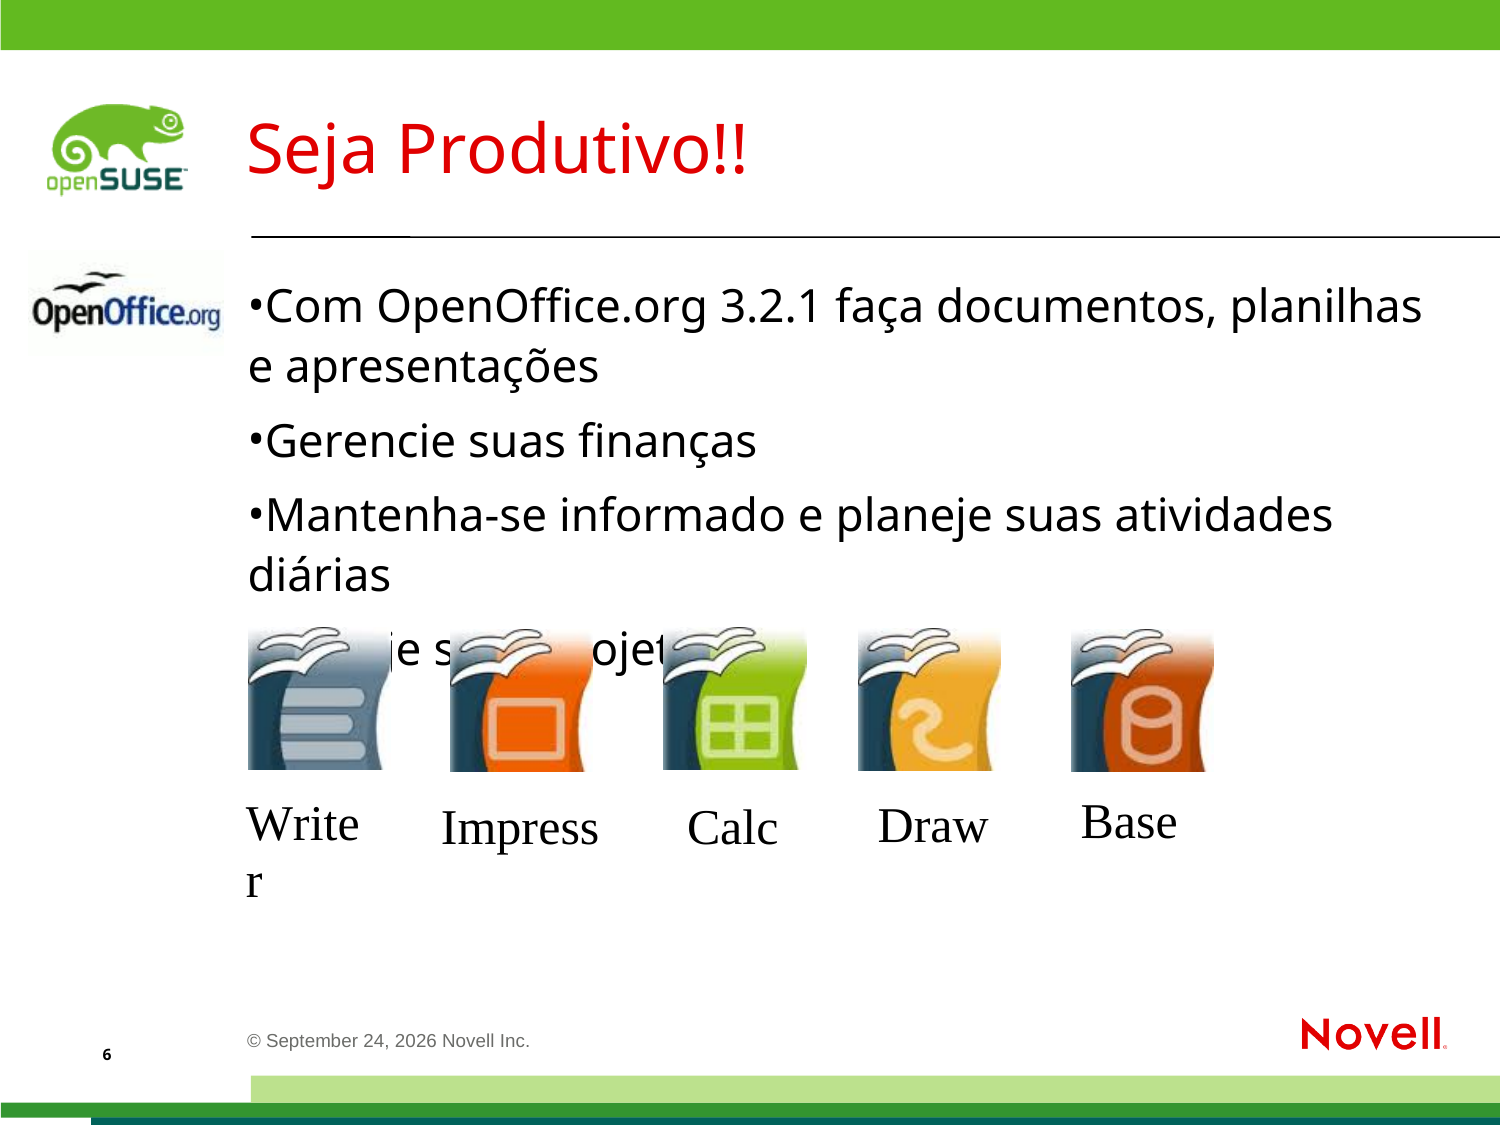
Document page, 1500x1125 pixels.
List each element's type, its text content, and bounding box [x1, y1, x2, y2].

picture [28, 250, 224, 356]
picture [450, 629, 593, 772]
picture [663, 627, 807, 770]
text_box Writer [245, 792, 377, 849]
text_box Base [1080, 791, 1179, 847]
text_box Calc [687, 797, 779, 853]
text_box Draw [877, 794, 989, 851]
picture [1295, 1026, 1453, 1056]
picture [47, 104, 188, 197]
text_box Impress [440, 797, 600, 858]
list Com OpenOffice.org 3.2.1 faça documentos, planilhas e apresentações Gerencie suas finanças Mantenha-se informado e planeje suas atividades diárias Planeje seus projetos [232, 267, 1458, 1026]
picture [248, 627, 391, 770]
title Seja Produtivo!! [246, 60, 1409, 239]
picture [1071, 629, 1214, 772]
picture [858, 628, 1001, 771]
